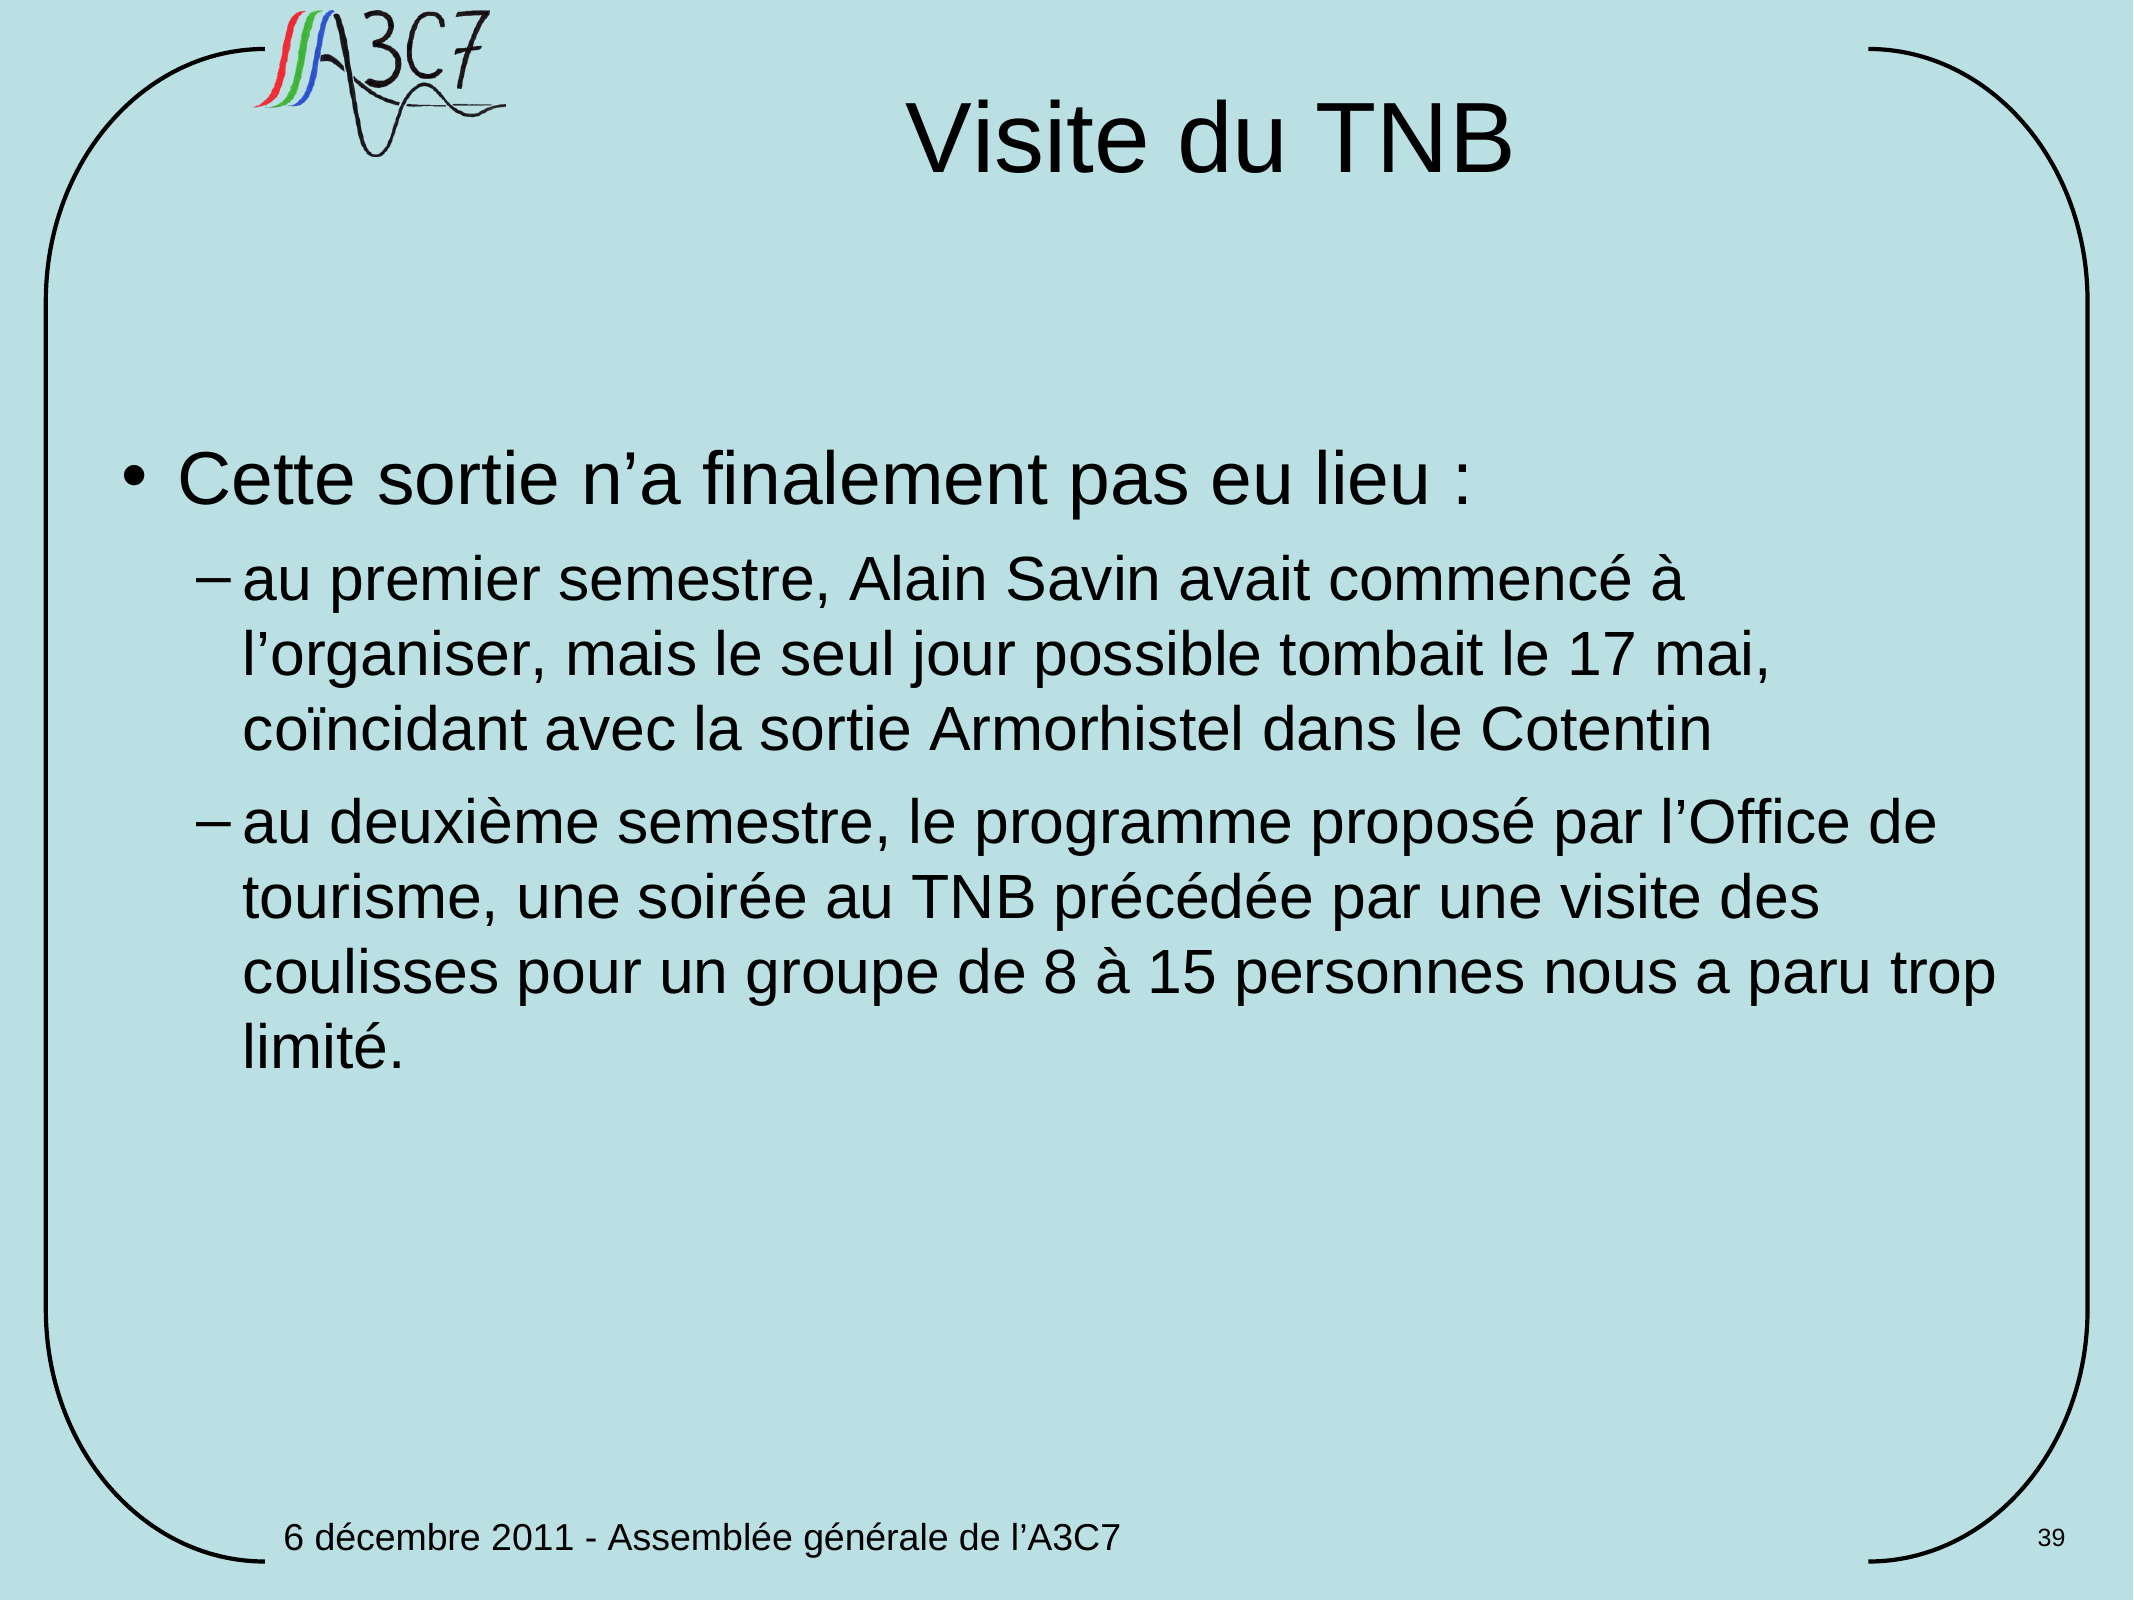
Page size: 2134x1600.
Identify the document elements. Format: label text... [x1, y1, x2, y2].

list Cette sortie n’a finalement pas eu lieu : au premier semestre, Alain Savin avait commencé à l’organiser, mais le seul jour possible tombait le 17 mai, coïncidant avec la sortie Armorhistel dans le Cotentin au deuxième semestre, le programme proposé par l’Office de tourisme, une soirée au TNB précédée par une visite des coulisses pour un groupe de 8 à 15 personnes nous a paru trop limité. [106, 420, 2028, 1390]
picture [253, 10, 506, 157]
text_box 6 décembre 2011 - Assemblée générale de l’A3C7 [274, 1512, 1131, 1558]
title Visite du TNB [506, 64, 1926, 225]
